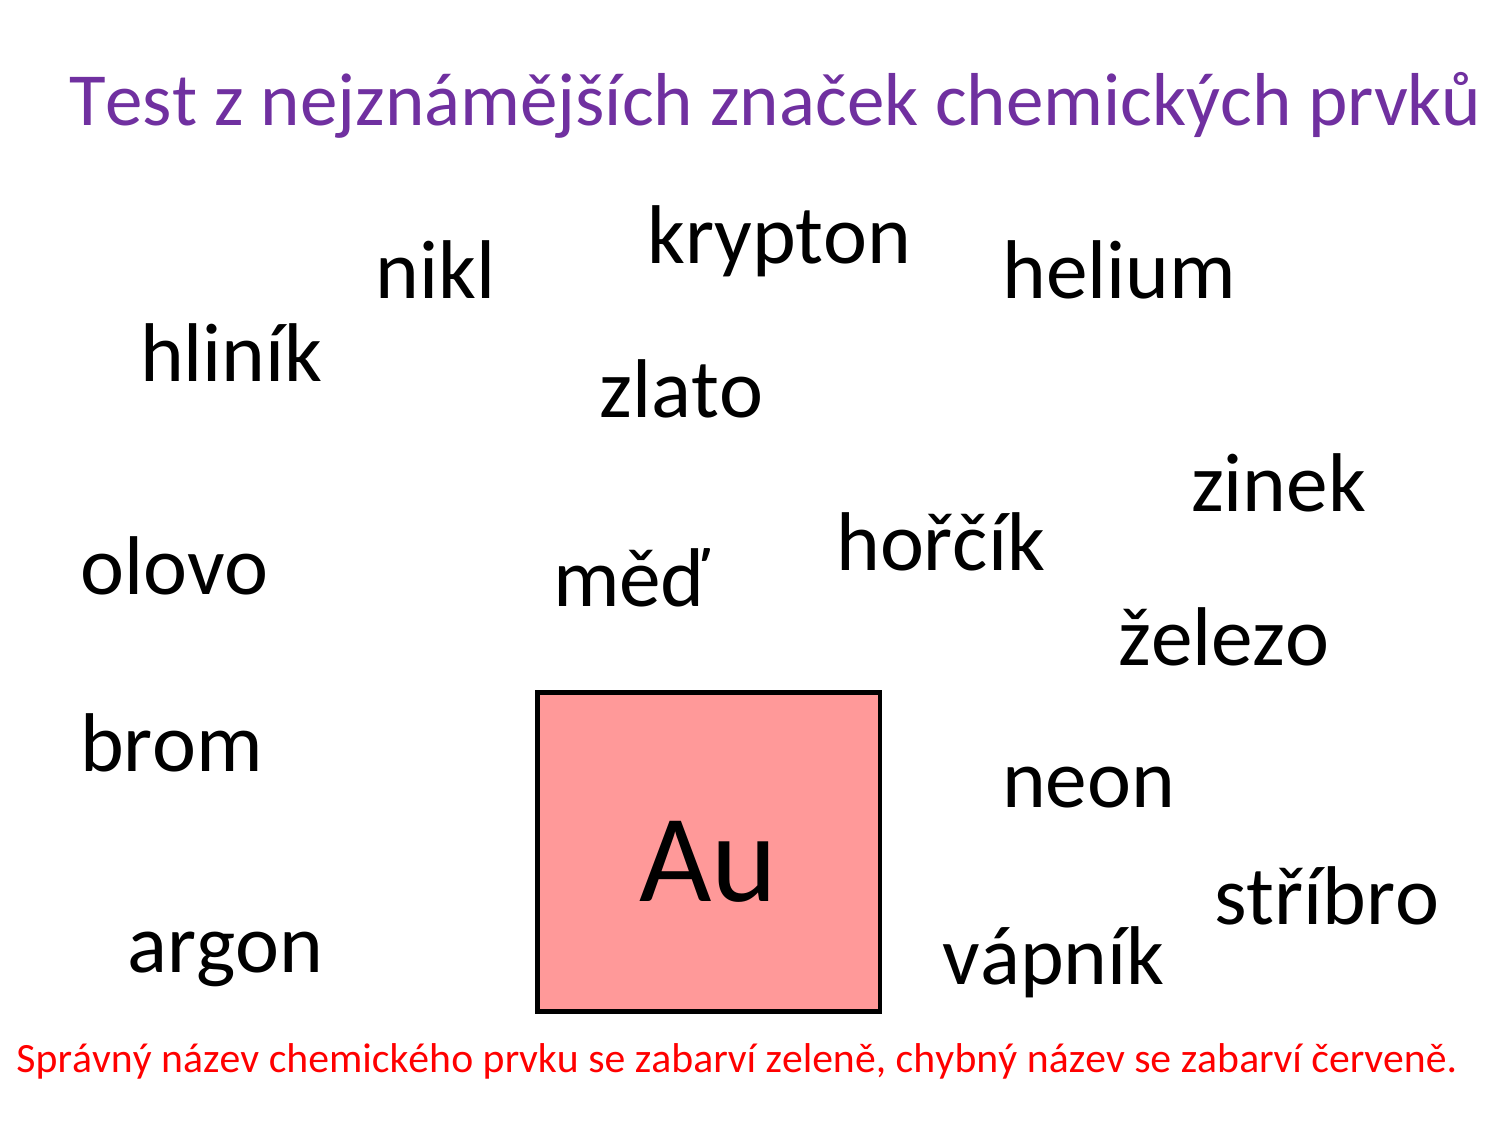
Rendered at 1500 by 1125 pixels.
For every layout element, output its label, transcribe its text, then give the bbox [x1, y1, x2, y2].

text_box hořčík [821, 479, 1061, 596]
text_box Au [537, 692, 880, 1012]
text_box nikl [361, 208, 511, 324]
text_box hliník [125, 290, 338, 407]
text_box neon [987, 716, 1190, 832]
text_box Správný název chemického prvku se zabarví zeleně, chybný název se zabarví červeně. [1, 1023, 1474, 1089]
text_box krypton [633, 172, 927, 289]
text_box měď [538, 515, 724, 631]
text_box Test z nejznámějších značek chemických prvků [54, 42, 1498, 239]
text_box vápník [927, 893, 1180, 1009]
text_box zinek [1176, 420, 1381, 537]
text_box zlato [584, 326, 779, 442]
text_box železo [1103, 574, 1345, 690]
text_box helium [987, 208, 1251, 324]
text_box argon [112, 881, 339, 997]
text_box stříbro [1199, 834, 1455, 950]
text_box brom [65, 680, 279, 797]
text_box olovo [65, 503, 284, 619]
